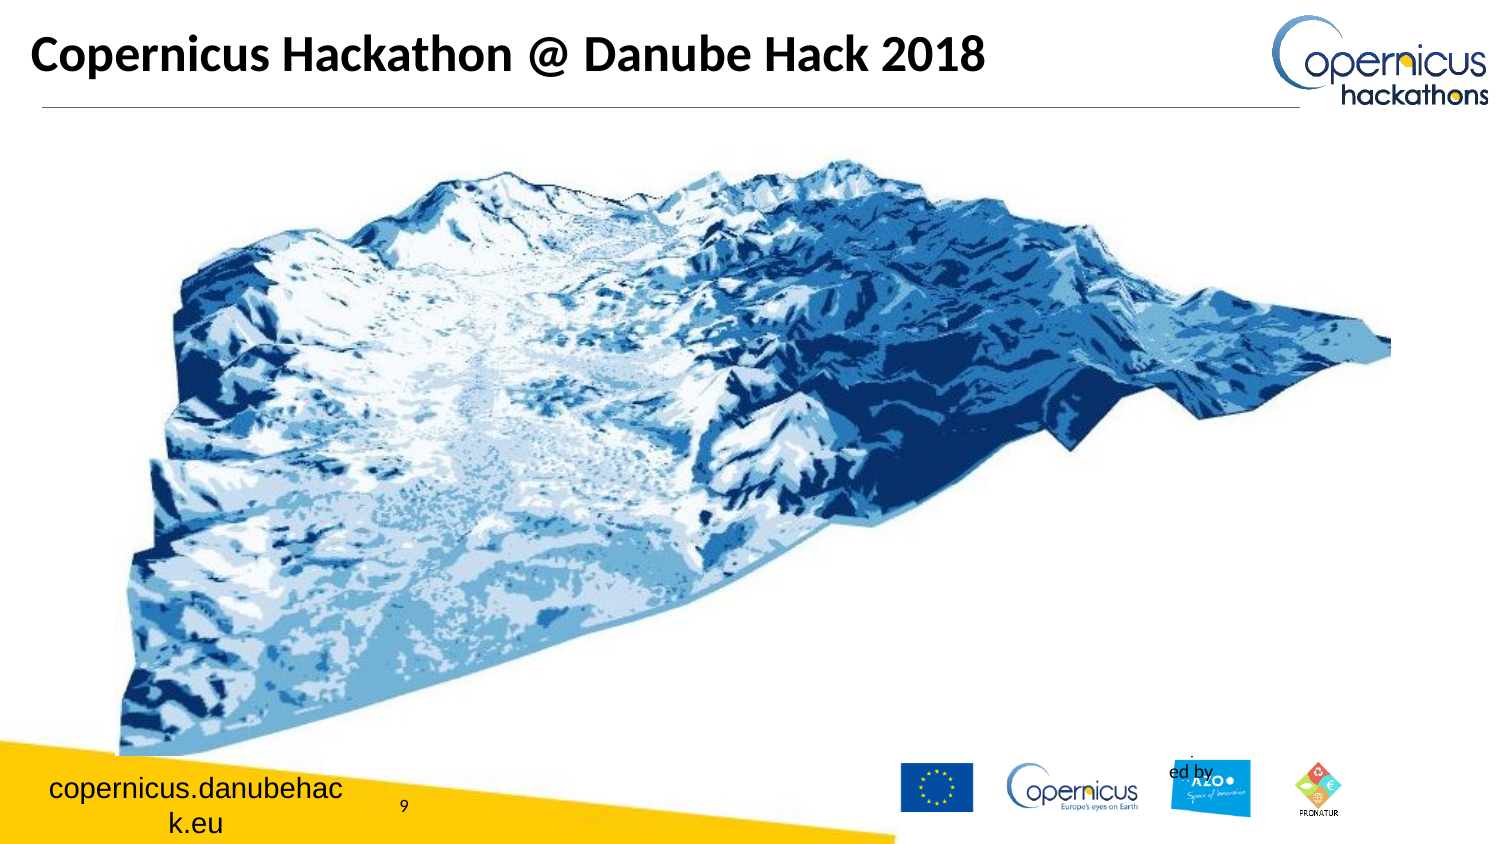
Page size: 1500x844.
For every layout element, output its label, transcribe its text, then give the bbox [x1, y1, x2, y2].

title Copernicus Hackathon @ Danube Hack 2018 [15, 23, 1288, 86]
slide_number <number> [384, 782, 722, 827]
picture [0, 149, 1391, 844]
footer copernicus.danubehack.eu [28, 782, 365, 827]
picture [1272, 15, 1489, 105]
